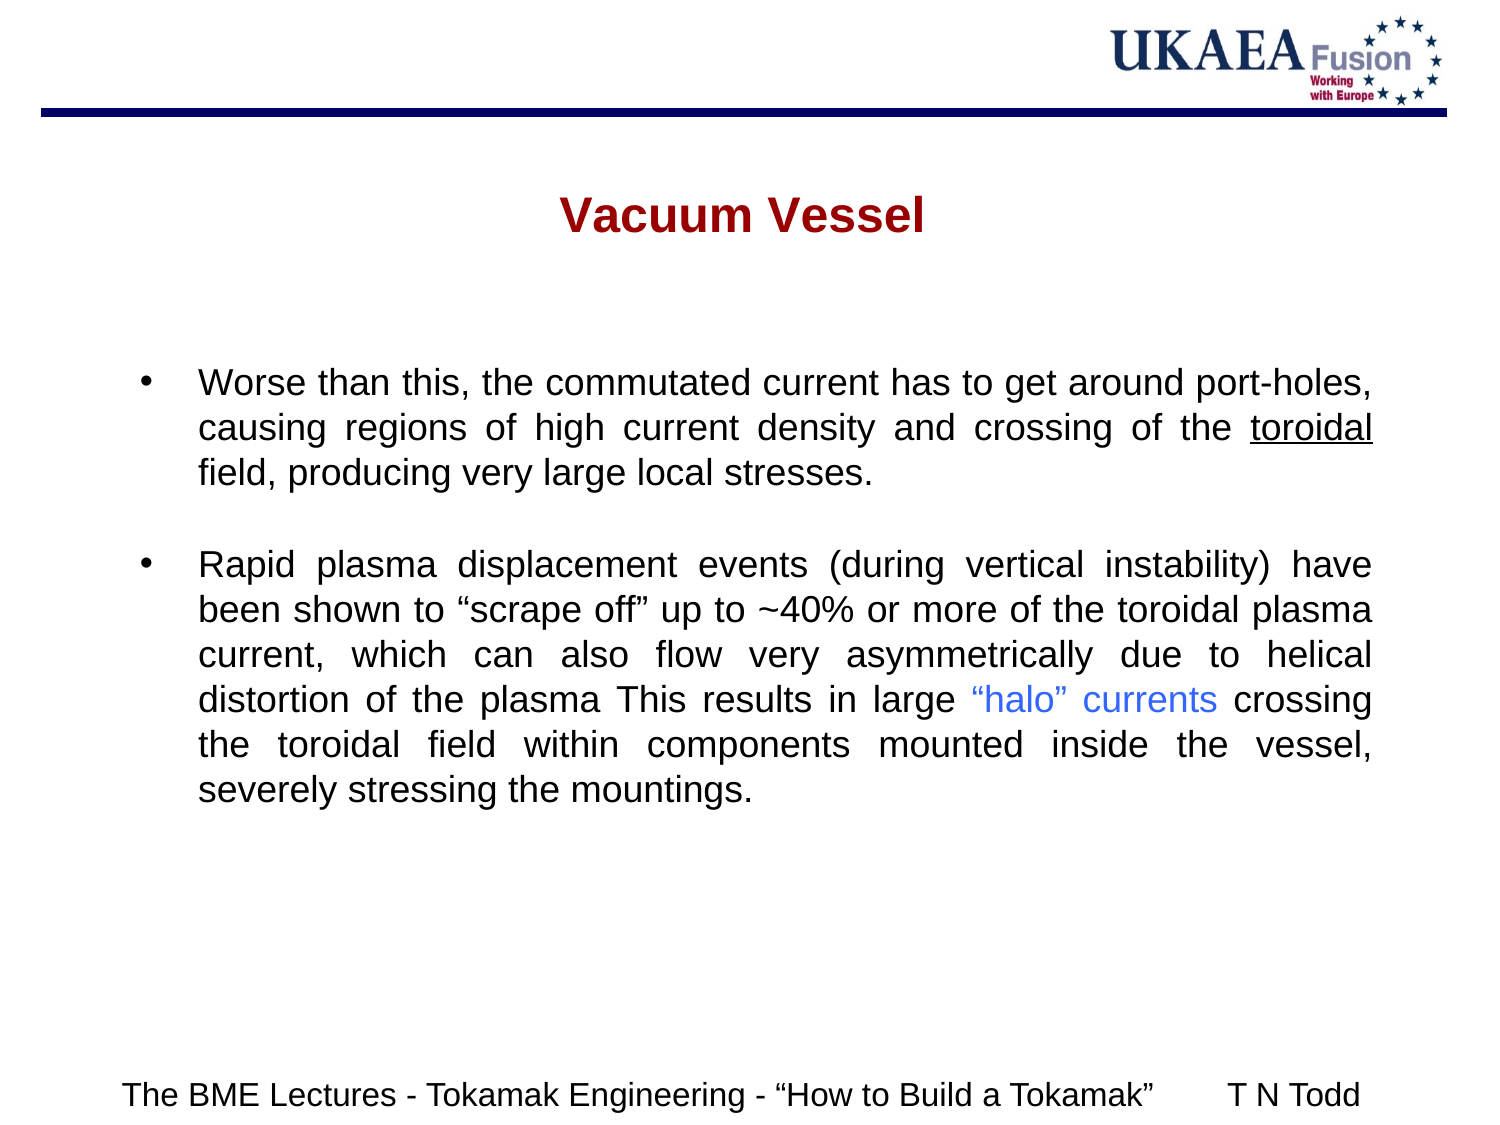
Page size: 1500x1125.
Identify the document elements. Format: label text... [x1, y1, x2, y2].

text_box Worse than this, the commutated current has to get around port-holes, causing regions of high current density and crossing of the toroidal field, producing very large local stresses. Rapid plasma displacement events (during vertical instability) have been shown to “scrape off” up to ~40% or more of the toroidal plasma current, which can also flow very asymmetrically due to helical distortion of the plasma This results in large “halo” currents crossing the toroidal field within components mounted inside the vessel, severely stressing the mountings. [125, 350, 1388, 886]
text_box Vacuum Vessel [312, 174, 1173, 251]
picture [1107, 15, 1443, 106]
